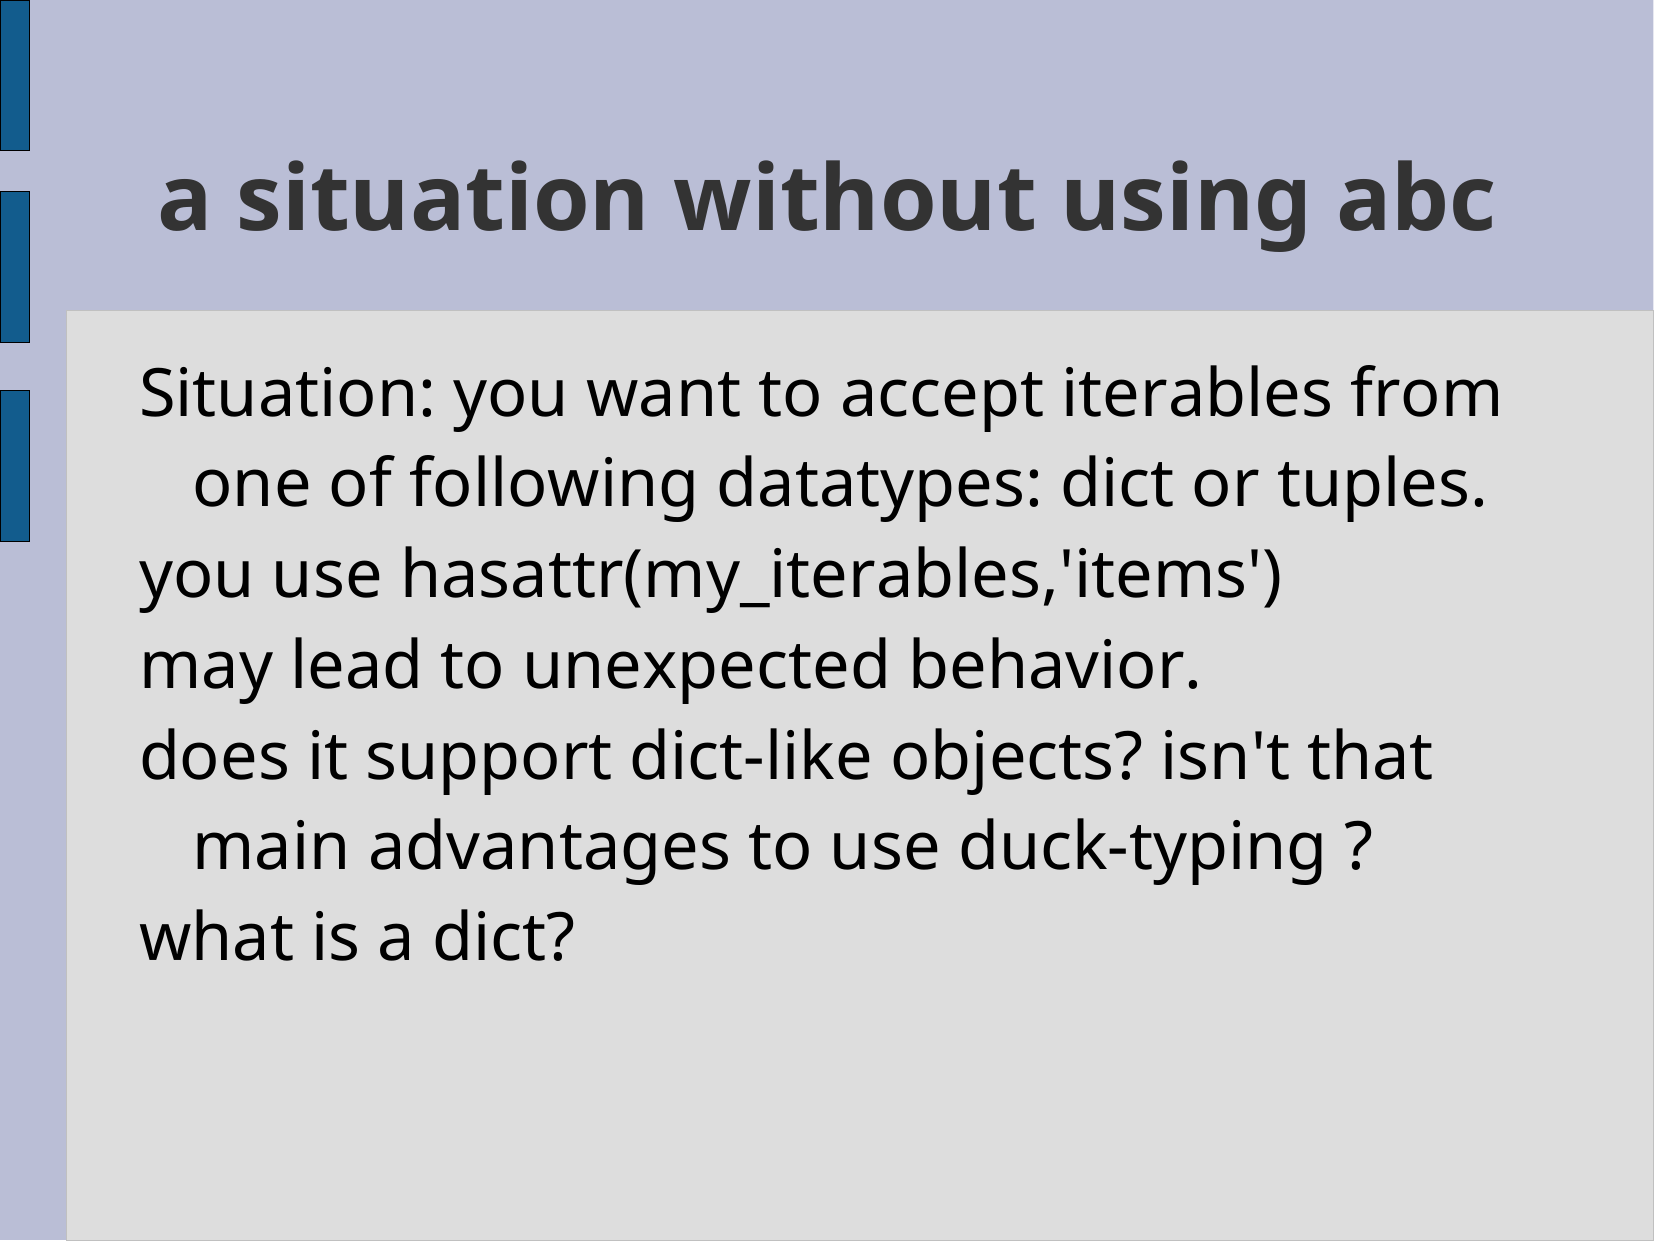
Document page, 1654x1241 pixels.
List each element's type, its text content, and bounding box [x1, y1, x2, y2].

title a situation without using abc [121, 98, 1534, 291]
list Situation: you want to accept iterables from one of following datatypes: dict or tuples. you use hasattr(my_iterables,'items') may lead to unexpected behavior. does it support dict-like objects? isn't that main advantages to use duck-typing ? what is a dict? [121, 344, 1534, 1112]
